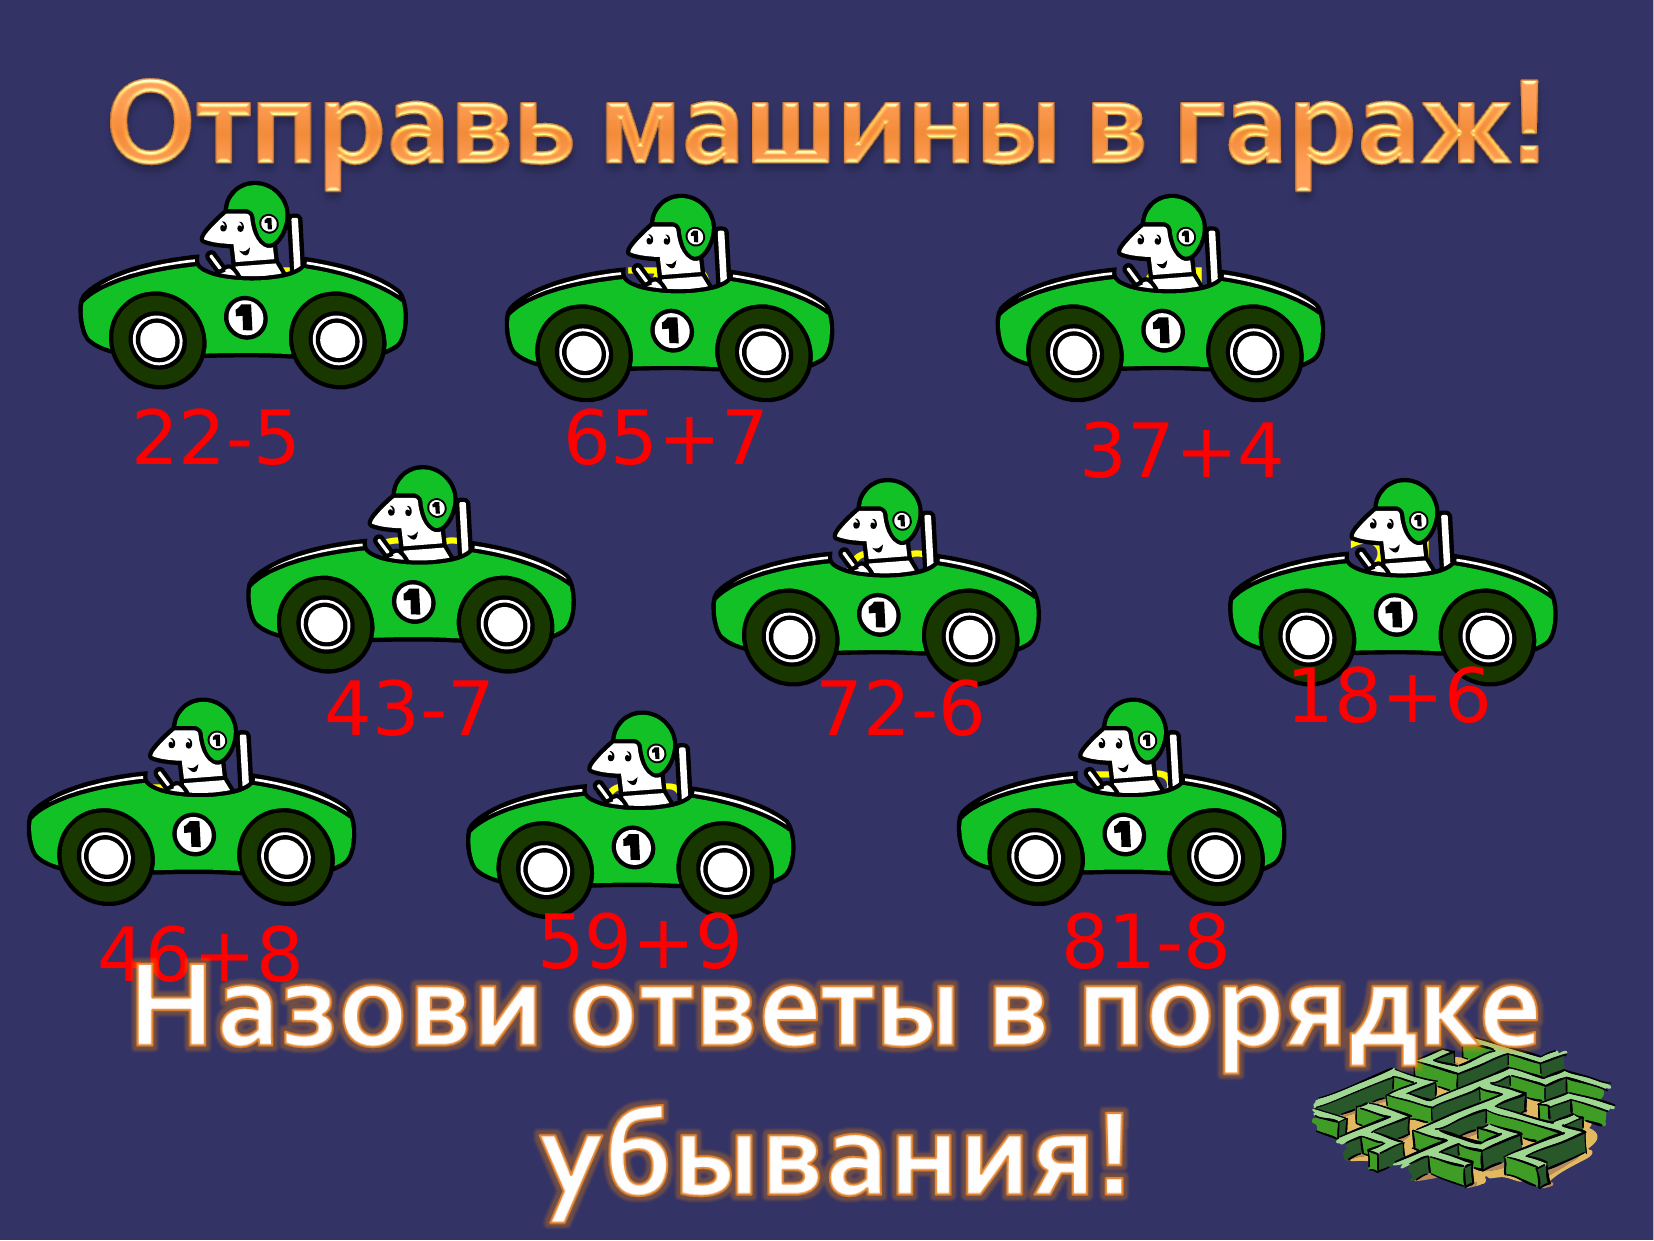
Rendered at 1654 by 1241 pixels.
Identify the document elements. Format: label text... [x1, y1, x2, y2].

text_box 18+6 [1271, 645, 1508, 749]
picture [25, 697, 1654, 1241]
text_box 37+4 [1065, 400, 1301, 504]
picture [0, 0, 1654, 403]
picture [710, 477, 1042, 687]
text_box 65+7 [548, 387, 785, 491]
text_box 22-5 [116, 387, 323, 491]
text_box 72-6 [801, 658, 1002, 762]
text_box 43-7 [310, 658, 511, 762]
picture [245, 465, 577, 674]
picture [1227, 477, 1558, 687]
